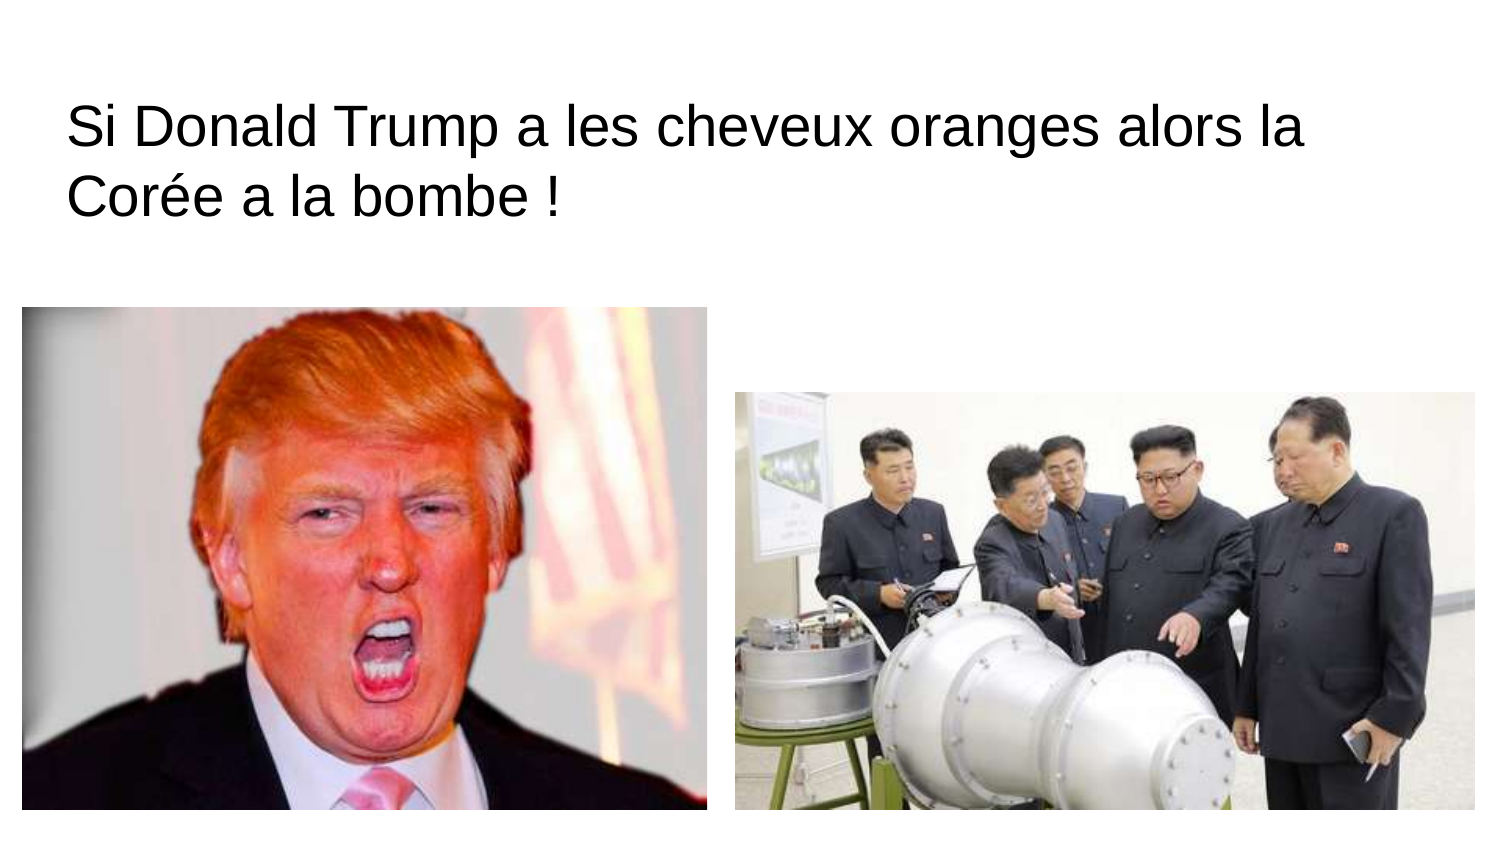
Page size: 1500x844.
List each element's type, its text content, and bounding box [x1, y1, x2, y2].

title Si Donald Trump a les cheveux oranges alors la Corée a la bombe ! [51, 72, 1475, 164]
picture [22, 307, 708, 810]
picture [735, 392, 1475, 810]
